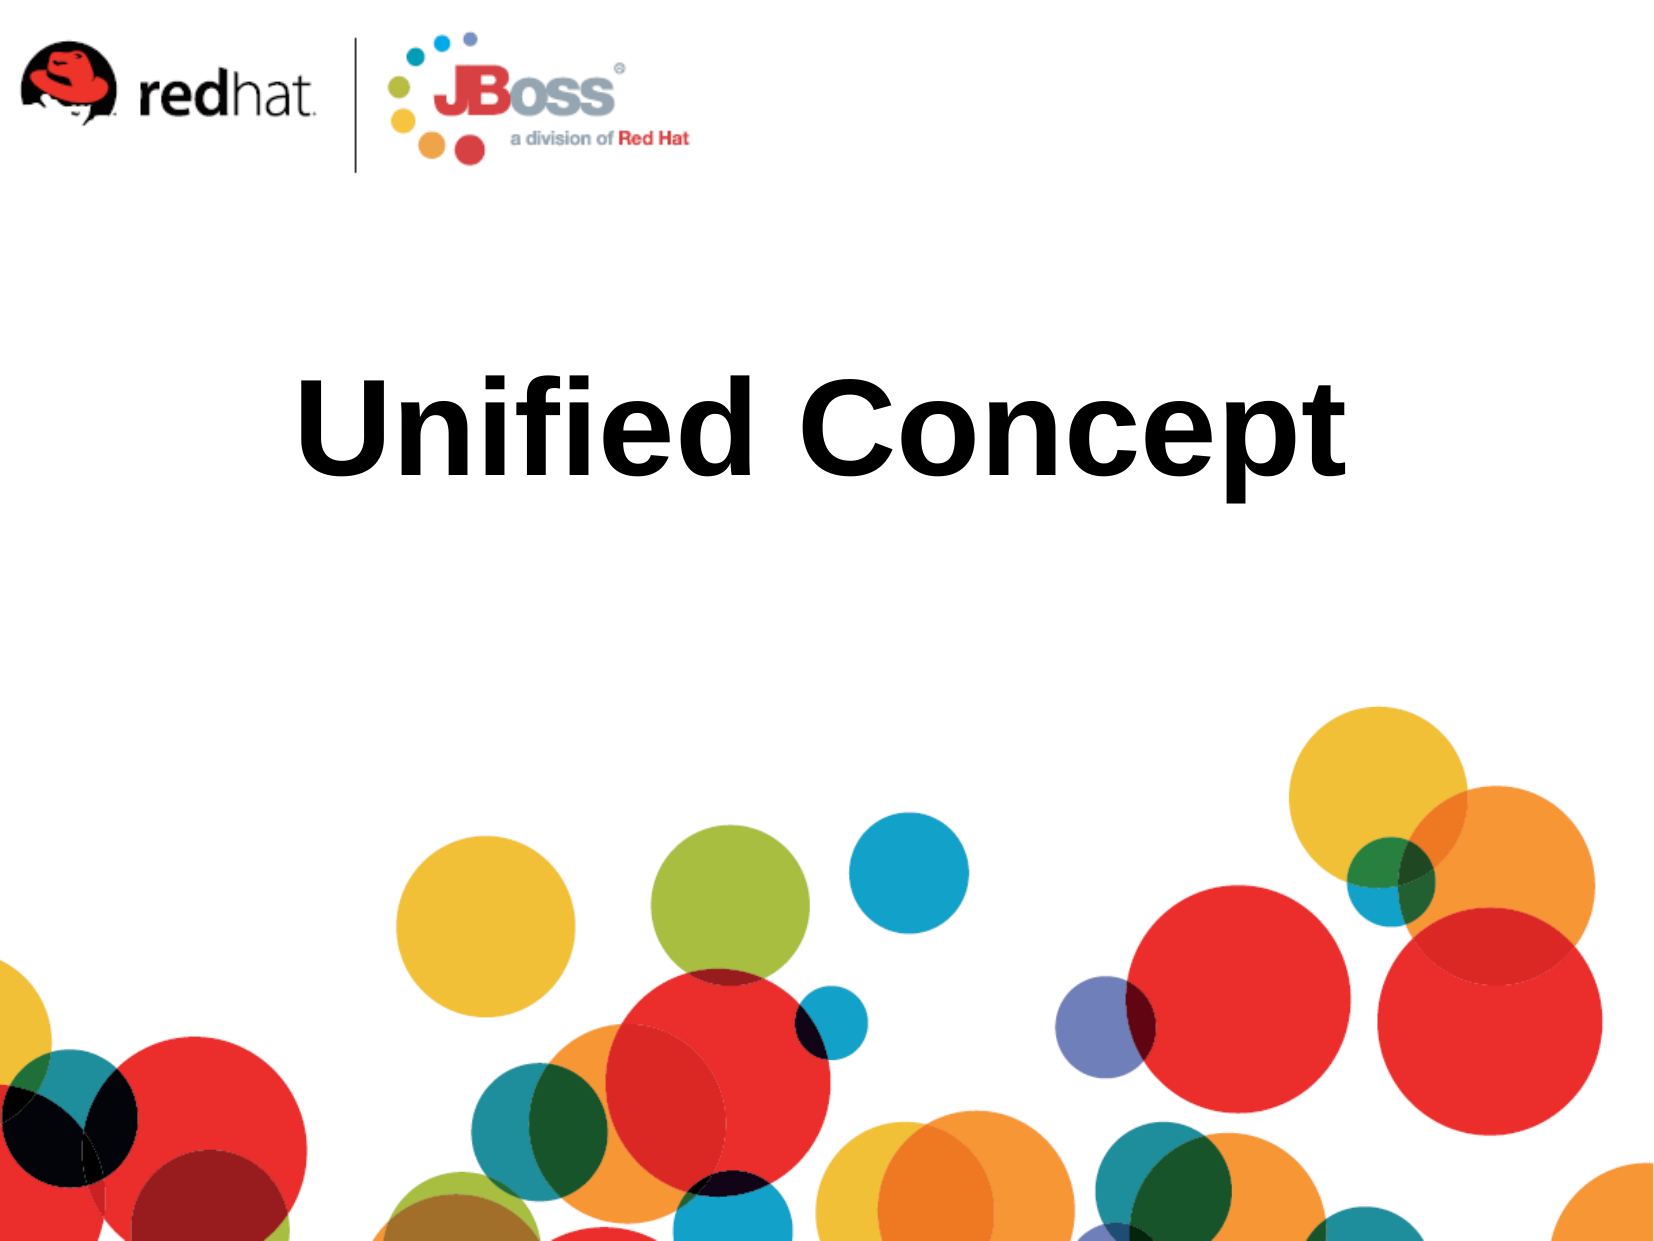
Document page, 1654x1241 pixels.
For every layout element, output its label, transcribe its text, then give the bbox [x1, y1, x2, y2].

picture [0, 685, 1654, 1241]
picture [13, 5, 699, 182]
text_box Unified Concept [278, 343, 1363, 513]
